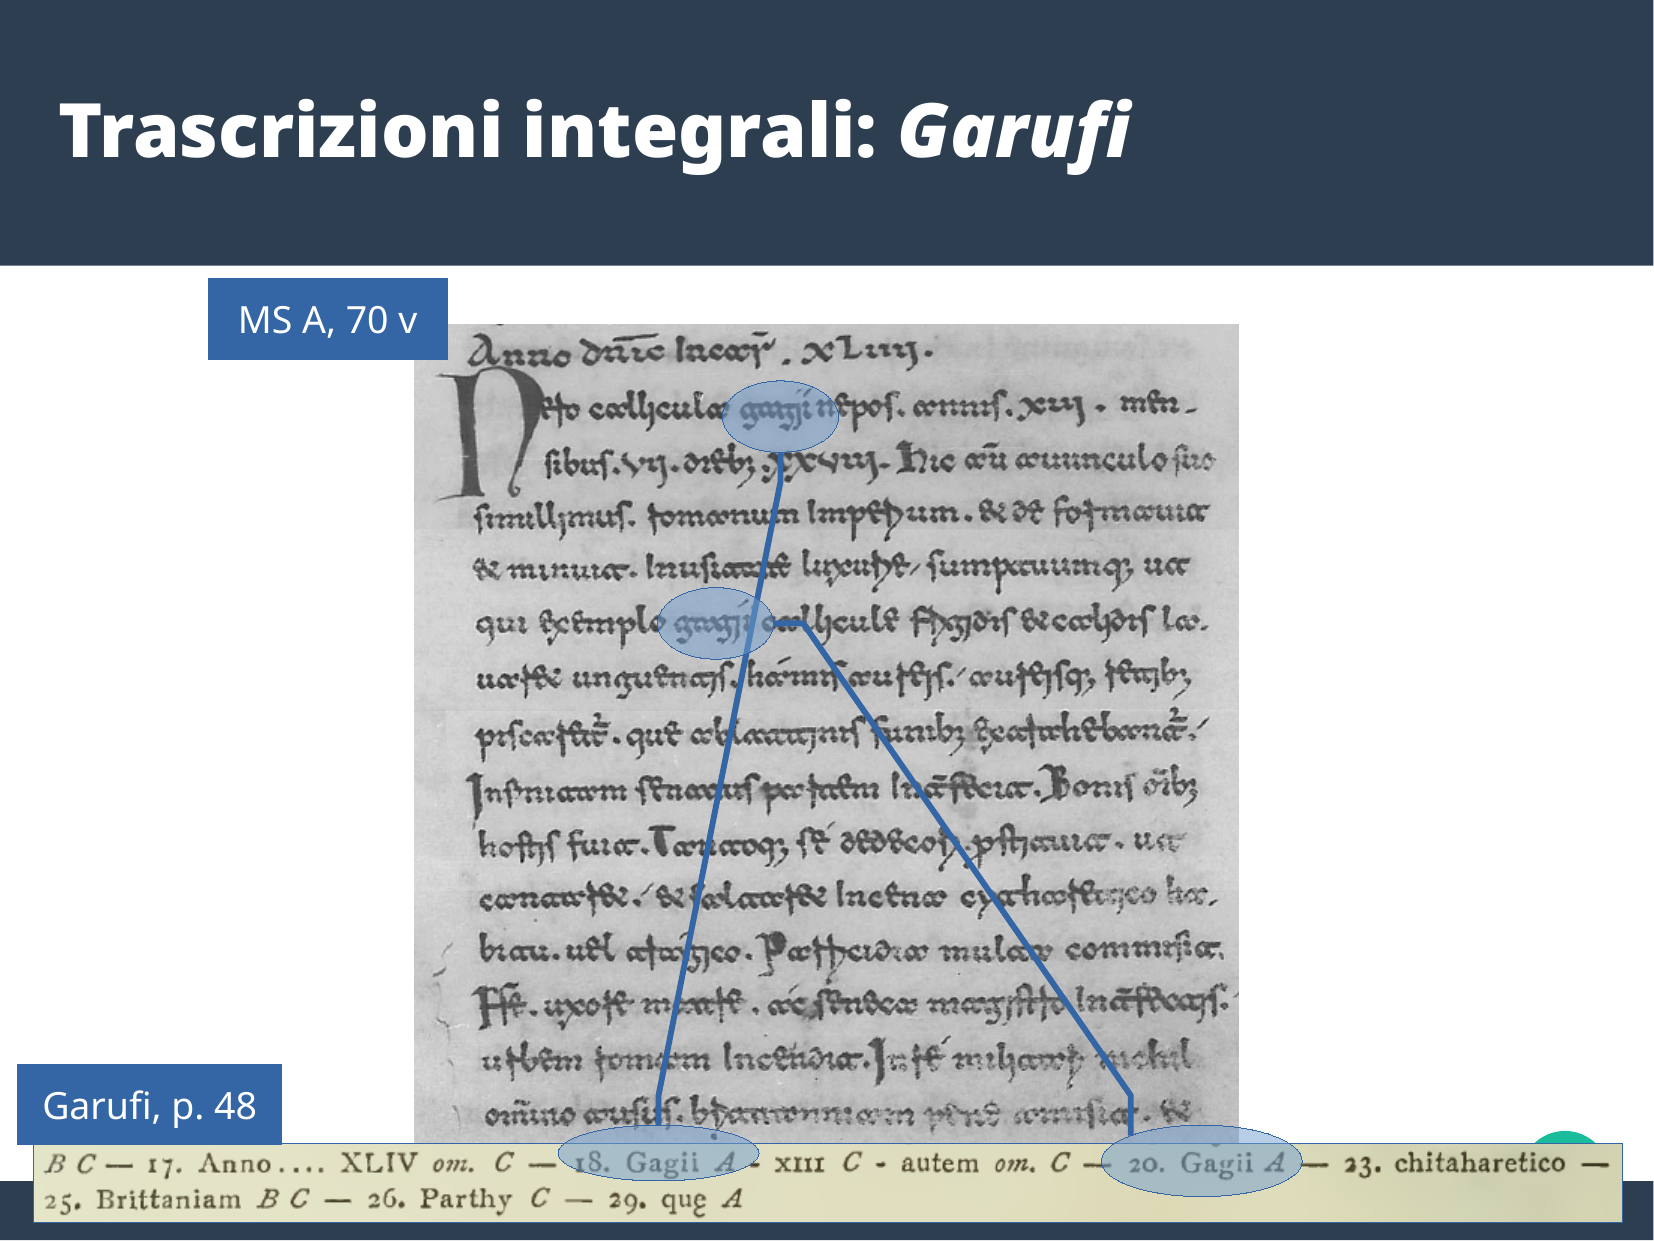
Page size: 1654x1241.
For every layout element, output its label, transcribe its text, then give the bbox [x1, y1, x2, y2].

picture [33, 324, 1623, 1223]
text_box MS A, 70 v [208, 278, 448, 360]
text_box [657, 587, 774, 660]
title Trascrizioni integrali: Garufi [59, 49, 1595, 207]
text_box [558, 1125, 760, 1181]
text_box [722, 380, 839, 453]
text_box Garufi, p. 48 [17, 1064, 282, 1145]
text_box [1101, 1125, 1303, 1197]
